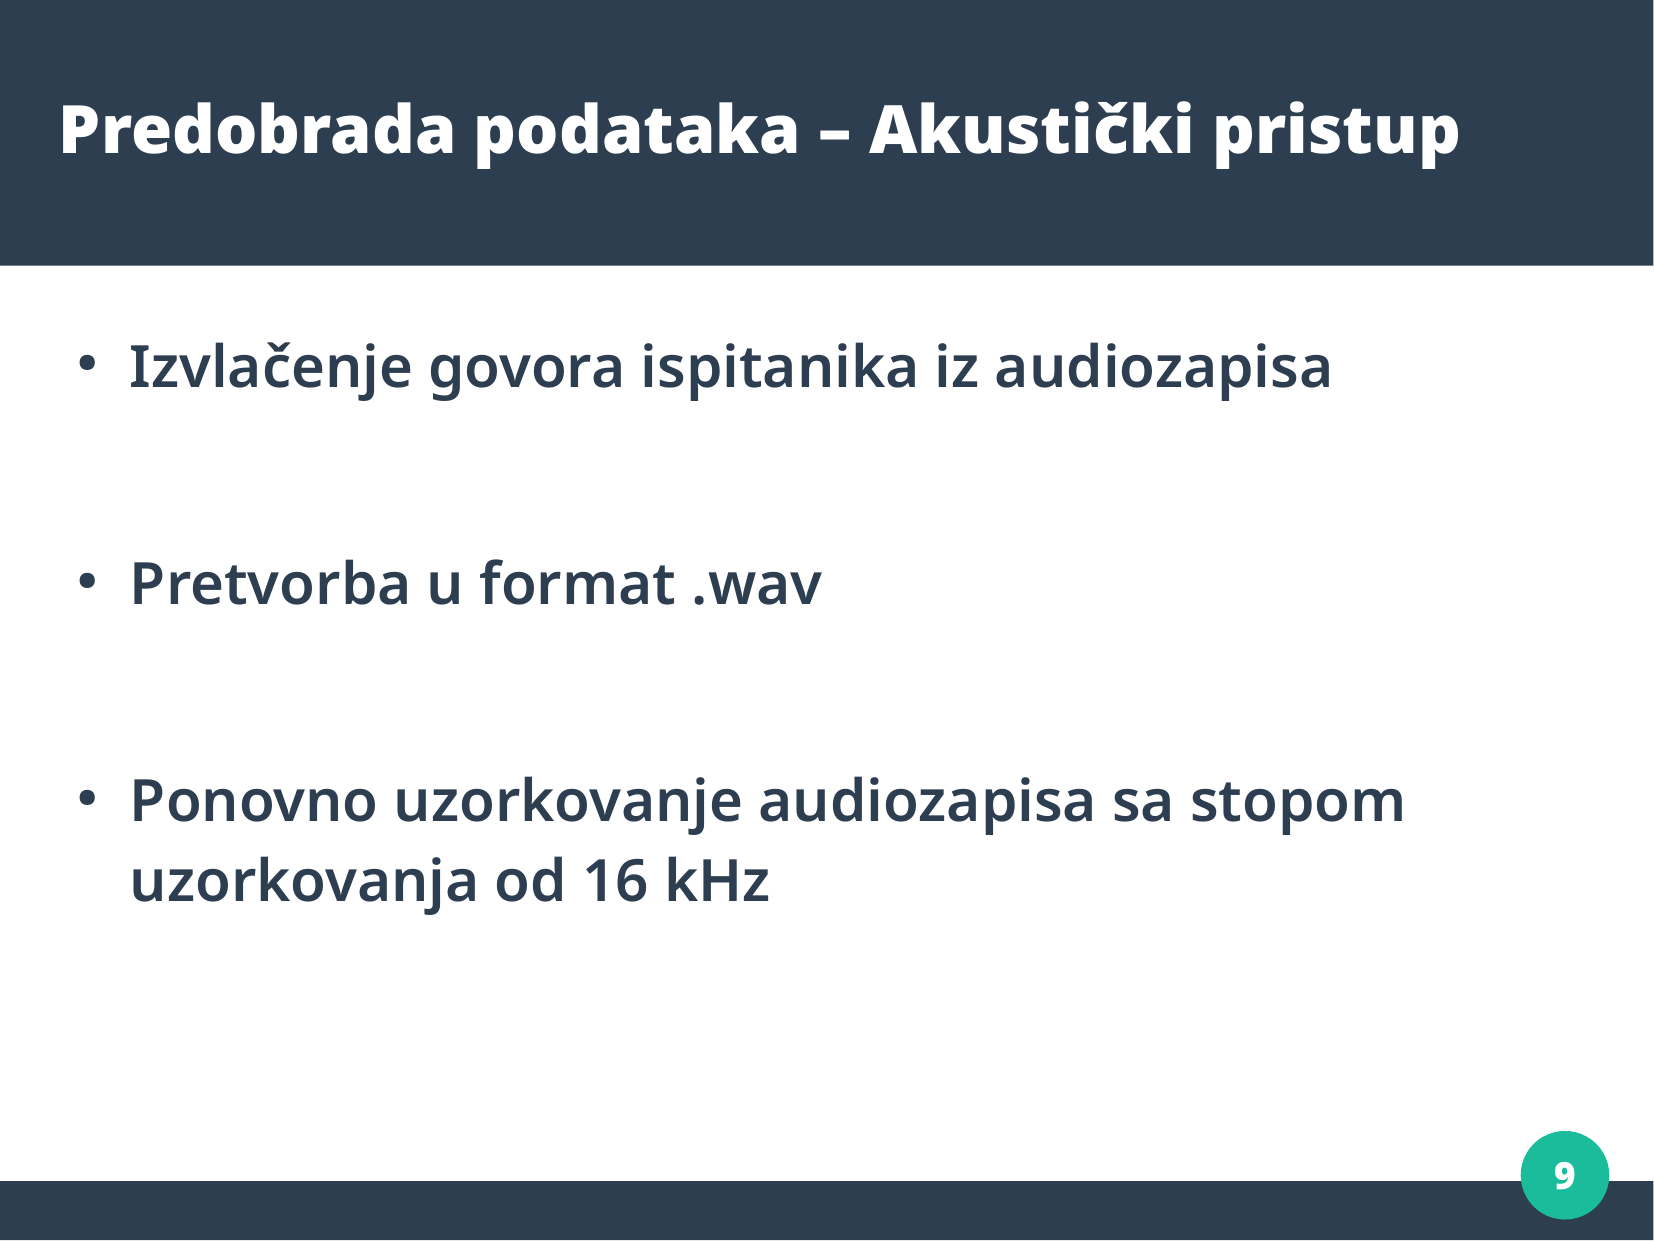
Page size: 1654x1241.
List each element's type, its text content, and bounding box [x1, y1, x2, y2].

title Predobrada podataka – Akustički pristup [59, 49, 1595, 207]
list Izvlačenje govora ispitanika iz audiozapisa Pretvorba u format .wav Ponovno uzorkovanje audiozapisa sa stopom uzorkovanja od 16 kHz [59, 324, 1595, 1152]
